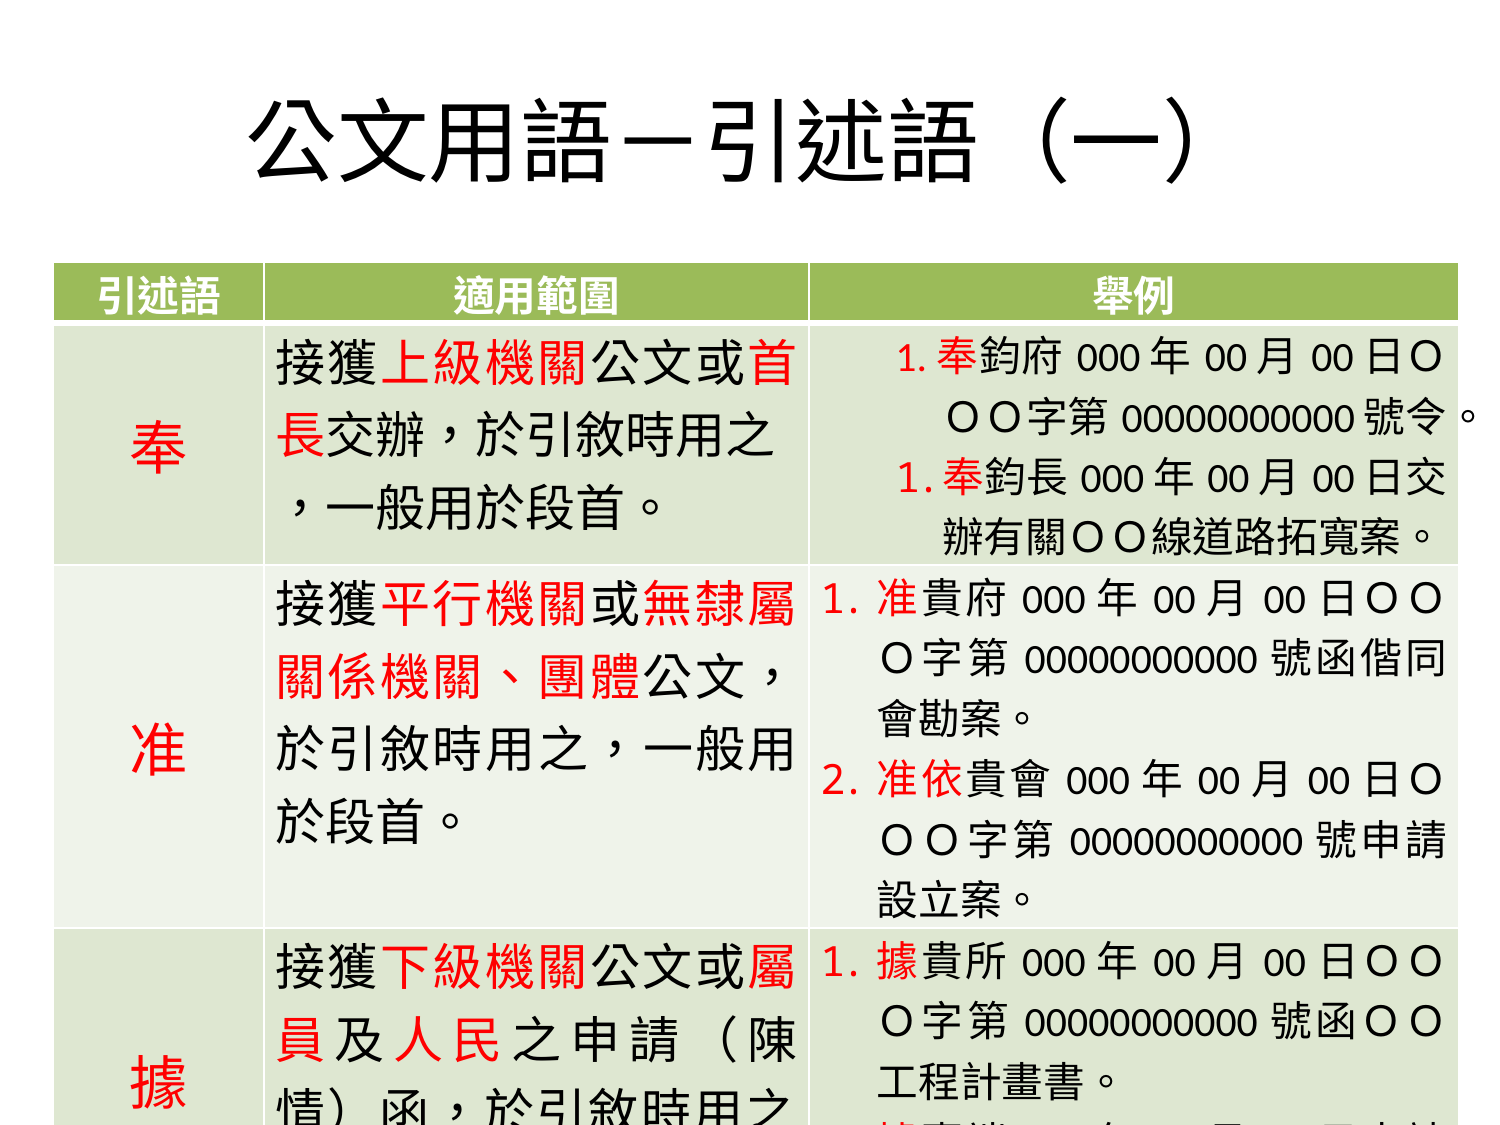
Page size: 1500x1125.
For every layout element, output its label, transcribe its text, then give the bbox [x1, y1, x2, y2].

table_cell 准 [54, 566, 263, 927]
table_cell 准貴府000年00月00日ＯＯＯ字第00000000000號函偕同會勘案。 准依貴會000年00月00日ＯＯＯ字第00000000000號申請設立案。 [810, 566, 1458, 927]
table_cell 1.奉鈞府000年00月00日ＯＯＯ字第00000000000號令。 奉鈞長000年00月00日交辦有關ＯＯ線道路拓寬案。 [810, 326, 1458, 564]
table_header 引述語 [54, 263, 263, 320]
table_cell 奉 [54, 326, 263, 564]
title 公文用語－引述語（一） [75, 45, 1425, 233]
table_cell 據貴所000年00月00日ＯＯＯ字第00000000000號函ＯＯ工程計畫書。 據臺端000年00月00日申請列入低收入戶案。 [810, 929, 1458, 1125]
table_cell 接獲平行機關或無隸屬關係機關、團體公文，於引敘時用之，一般用於段首。 [265, 566, 808, 927]
table_cell 接獲上級機關公文或首長交辦，於引敘時用之 ，一般用於段首。 [265, 326, 808, 564]
table_header 適用範圍 [265, 263, 808, 320]
table_cell 據 [54, 929, 263, 1125]
table_cell 接獲下級機關公文或屬員及人民之申請（陳情）函，於引敘時用之，一般用於段首。 [265, 929, 808, 1125]
table_header 舉例 [810, 263, 1458, 320]
